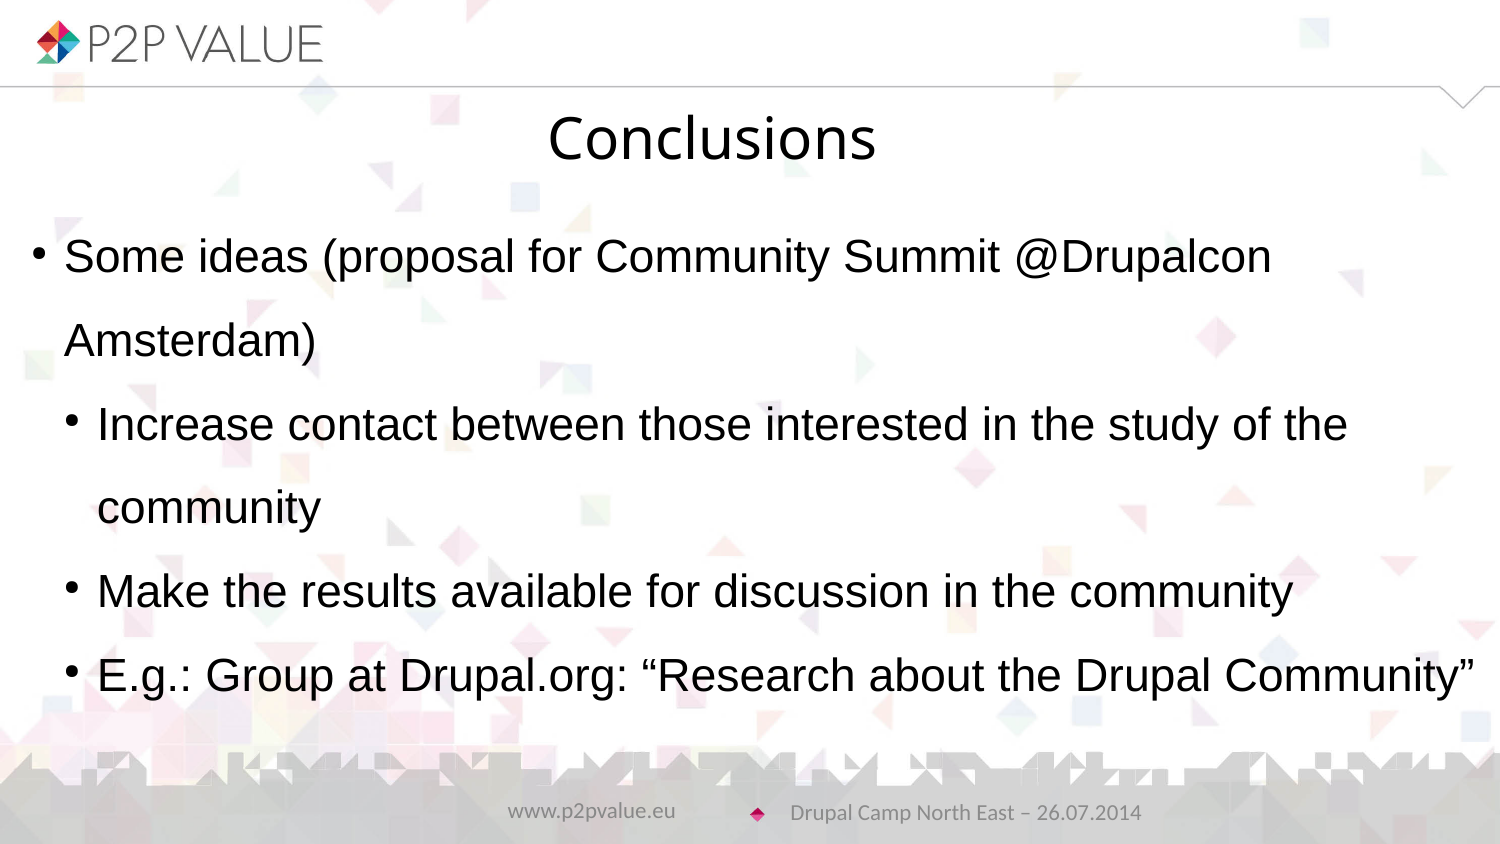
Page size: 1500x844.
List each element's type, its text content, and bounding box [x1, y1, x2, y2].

text_box Drupal Camp North East – 26.07.2014 [777, 788, 1470, 834]
text_box www.p2pvalue.eu [501, 789, 720, 829]
picture [0, 0, 1500, 844]
subtitle Some ideas (proposal for Community Summit @Drupalcon Amsterdam) Increase contact between those interested in the study of the community Make the results available for discussion in the community E.g.: Group at Drupal.org: “Research about the Drupal Community” [17, 191, 1499, 796]
title Conclusions [60, 92, 1366, 181]
